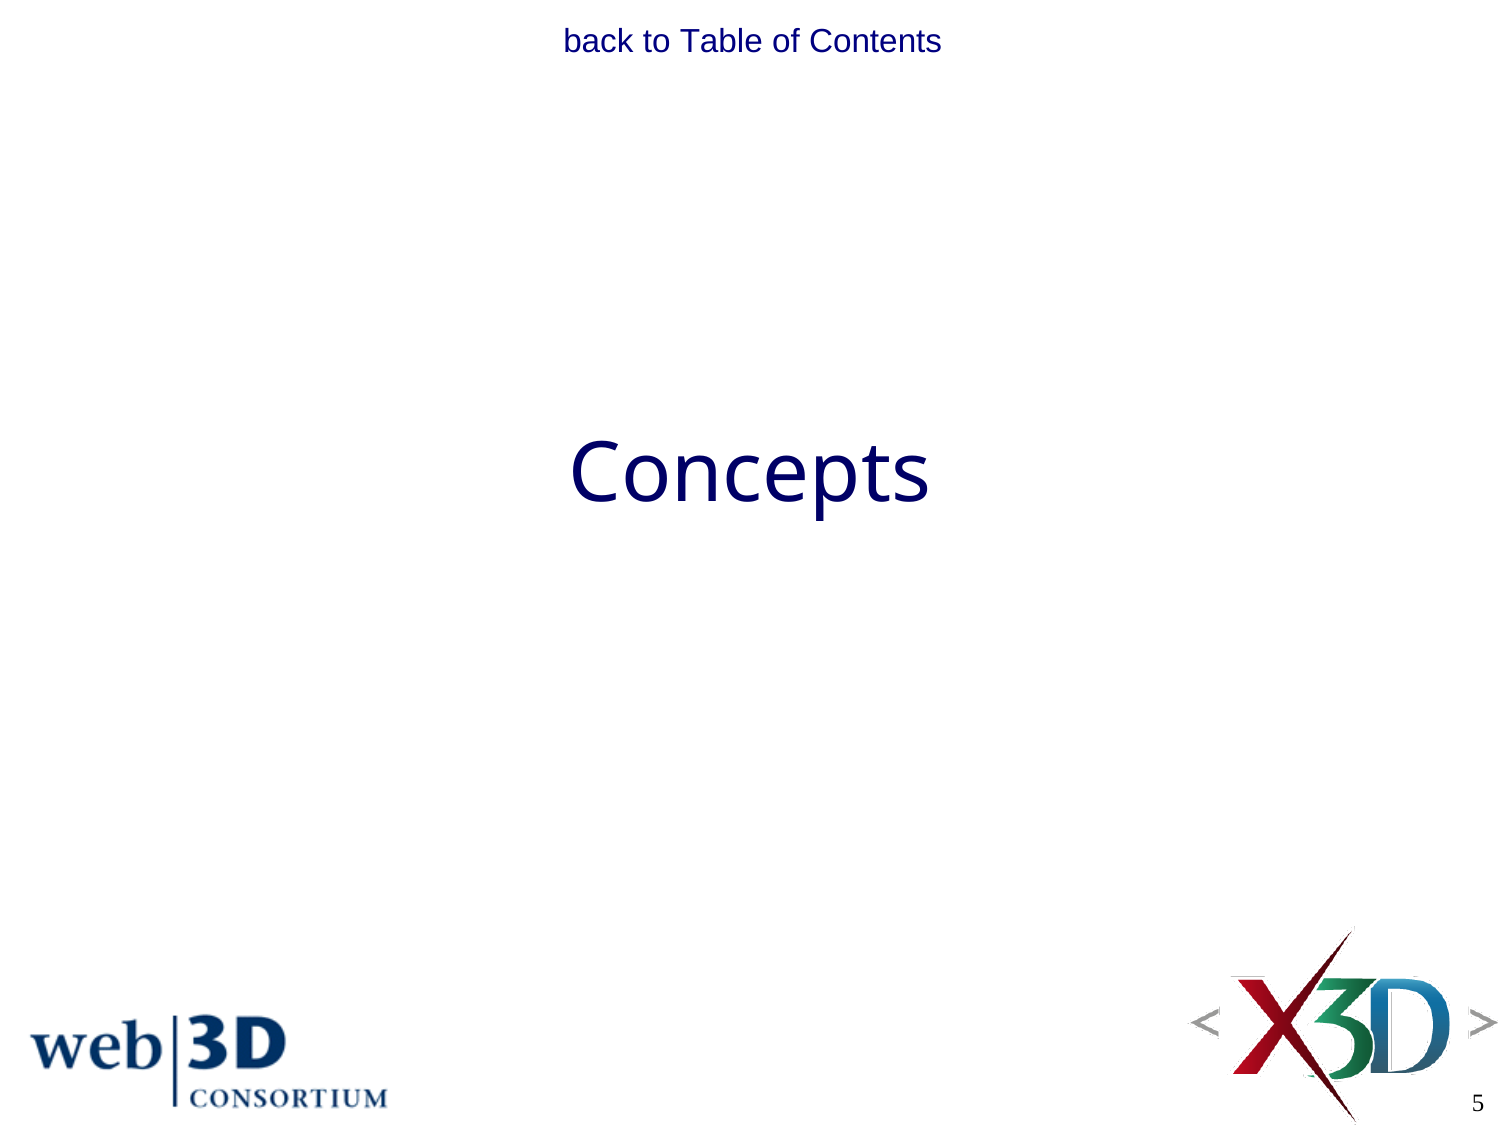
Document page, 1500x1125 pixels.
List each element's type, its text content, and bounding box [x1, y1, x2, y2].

title Concepts [112, 374, 1388, 563]
text_box back to Table of Contents [548, 14, 958, 68]
picture [1187, 926, 1500, 1125]
picture [12, 998, 413, 1118]
